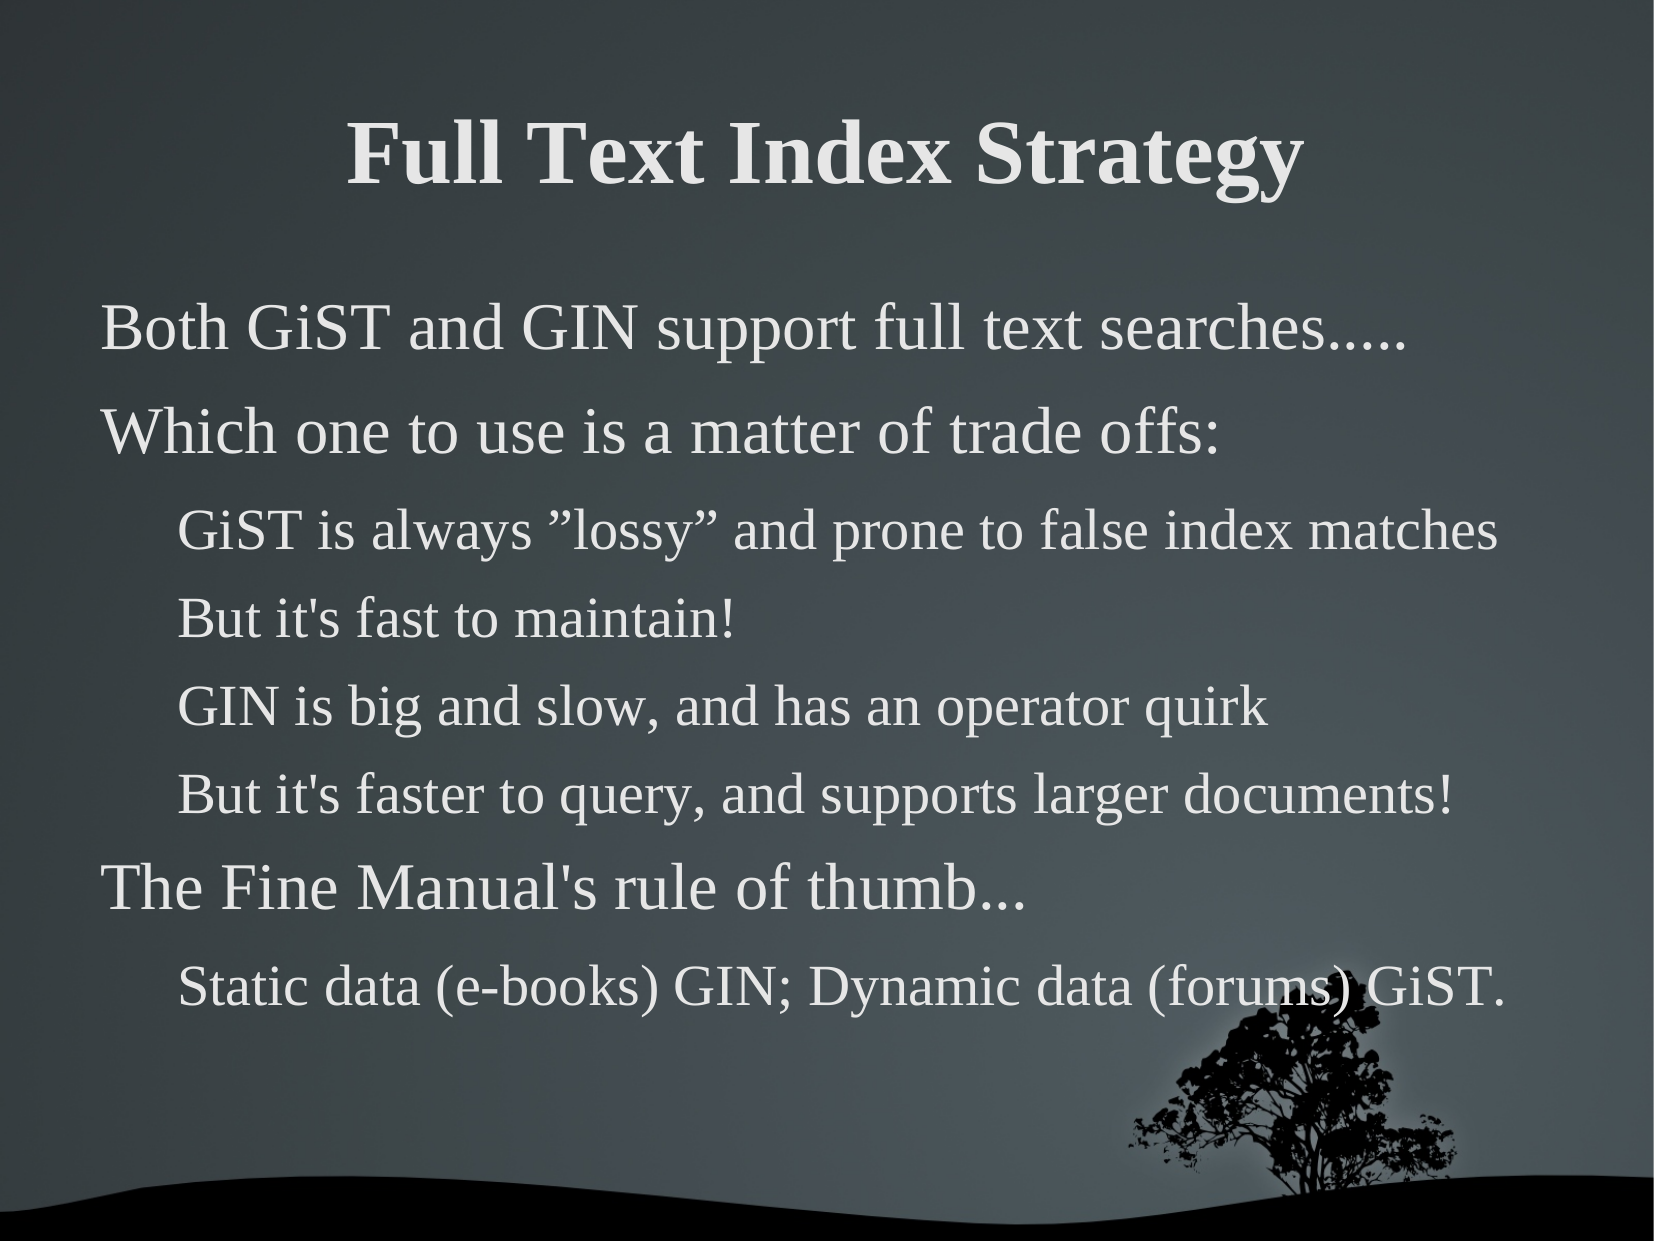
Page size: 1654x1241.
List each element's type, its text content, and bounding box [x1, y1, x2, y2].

title Full Text Index Strategy [82, 56, 1571, 250]
picture [0, 0, 1654, 1241]
list Both GiST and GIN support full text searches..... Which one to use is a matter of trade offs: GiST is always ”lossy” and prone to false index matches But it's fast to maintain! GIN is big and slow, and has an operator quirk But it's faster to query, and supports larger documents! The Fine Manual's rule of thumb... Static data (e-books) GIN; Dynamic data (forums) GiST. [82, 290, 1571, 1094]
